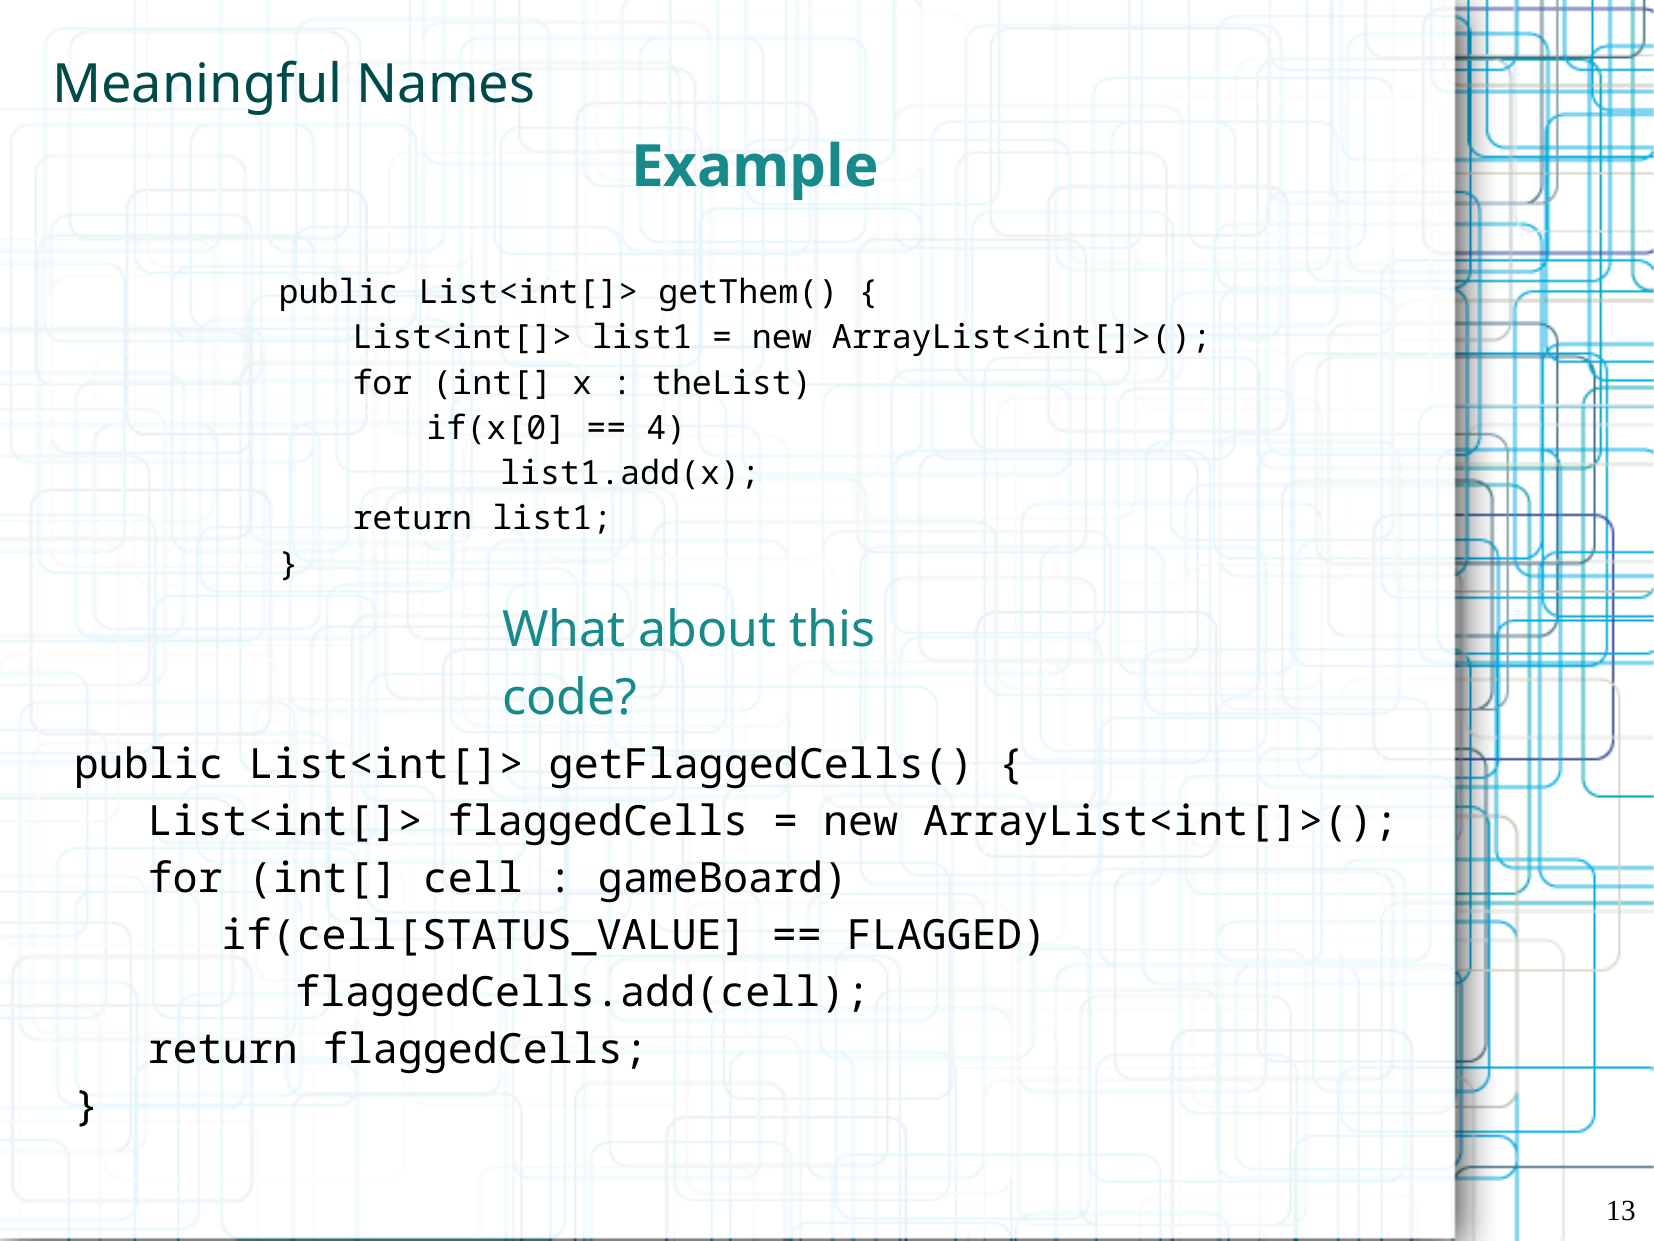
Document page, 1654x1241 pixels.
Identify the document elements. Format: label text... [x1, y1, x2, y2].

text_box public List<int[]> getFlaggedCells() { List<int[]> flaggedCells = new ArrayList<int[]>(); for (int[] cell : gameBoard) if(cell[STATUS_VALUE] == FLAGGED) flaggedCells.add(cell); return flaggedCells; } [59, 726, 1418, 1229]
text_box Meaningful Names [37, 37, 676, 113]
text_box public List<int[]> getThem() { List<int[]> list1 = new ArrayList<int[]>(); for (int[] x : theList) if(x[0] == 4) list1.add(x); return list1; } [263, 260, 1239, 567]
text_box What about this code? [487, 585, 1013, 712]
text_box Example [436, 116, 1074, 216]
picture [0, 0, 1654, 1241]
